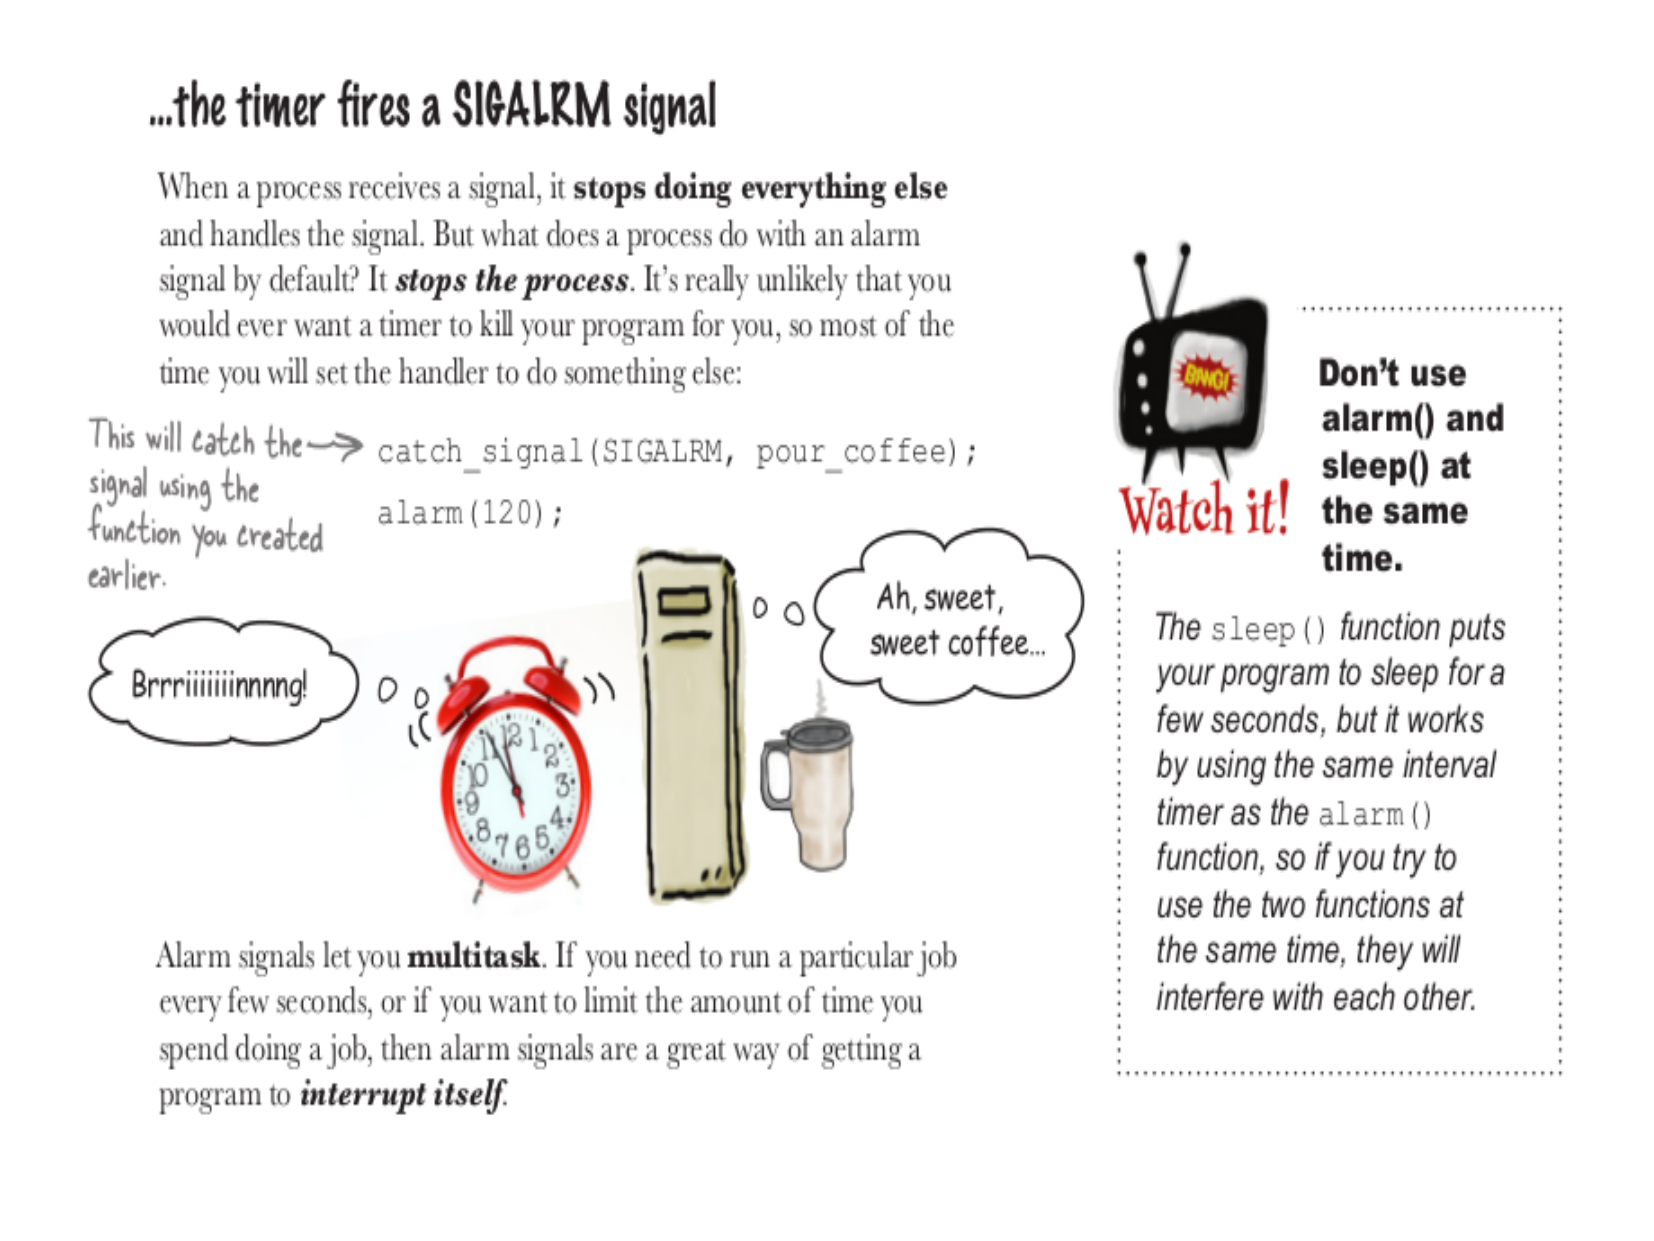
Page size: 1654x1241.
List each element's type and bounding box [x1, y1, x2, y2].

picture [59, 47, 1583, 1134]
